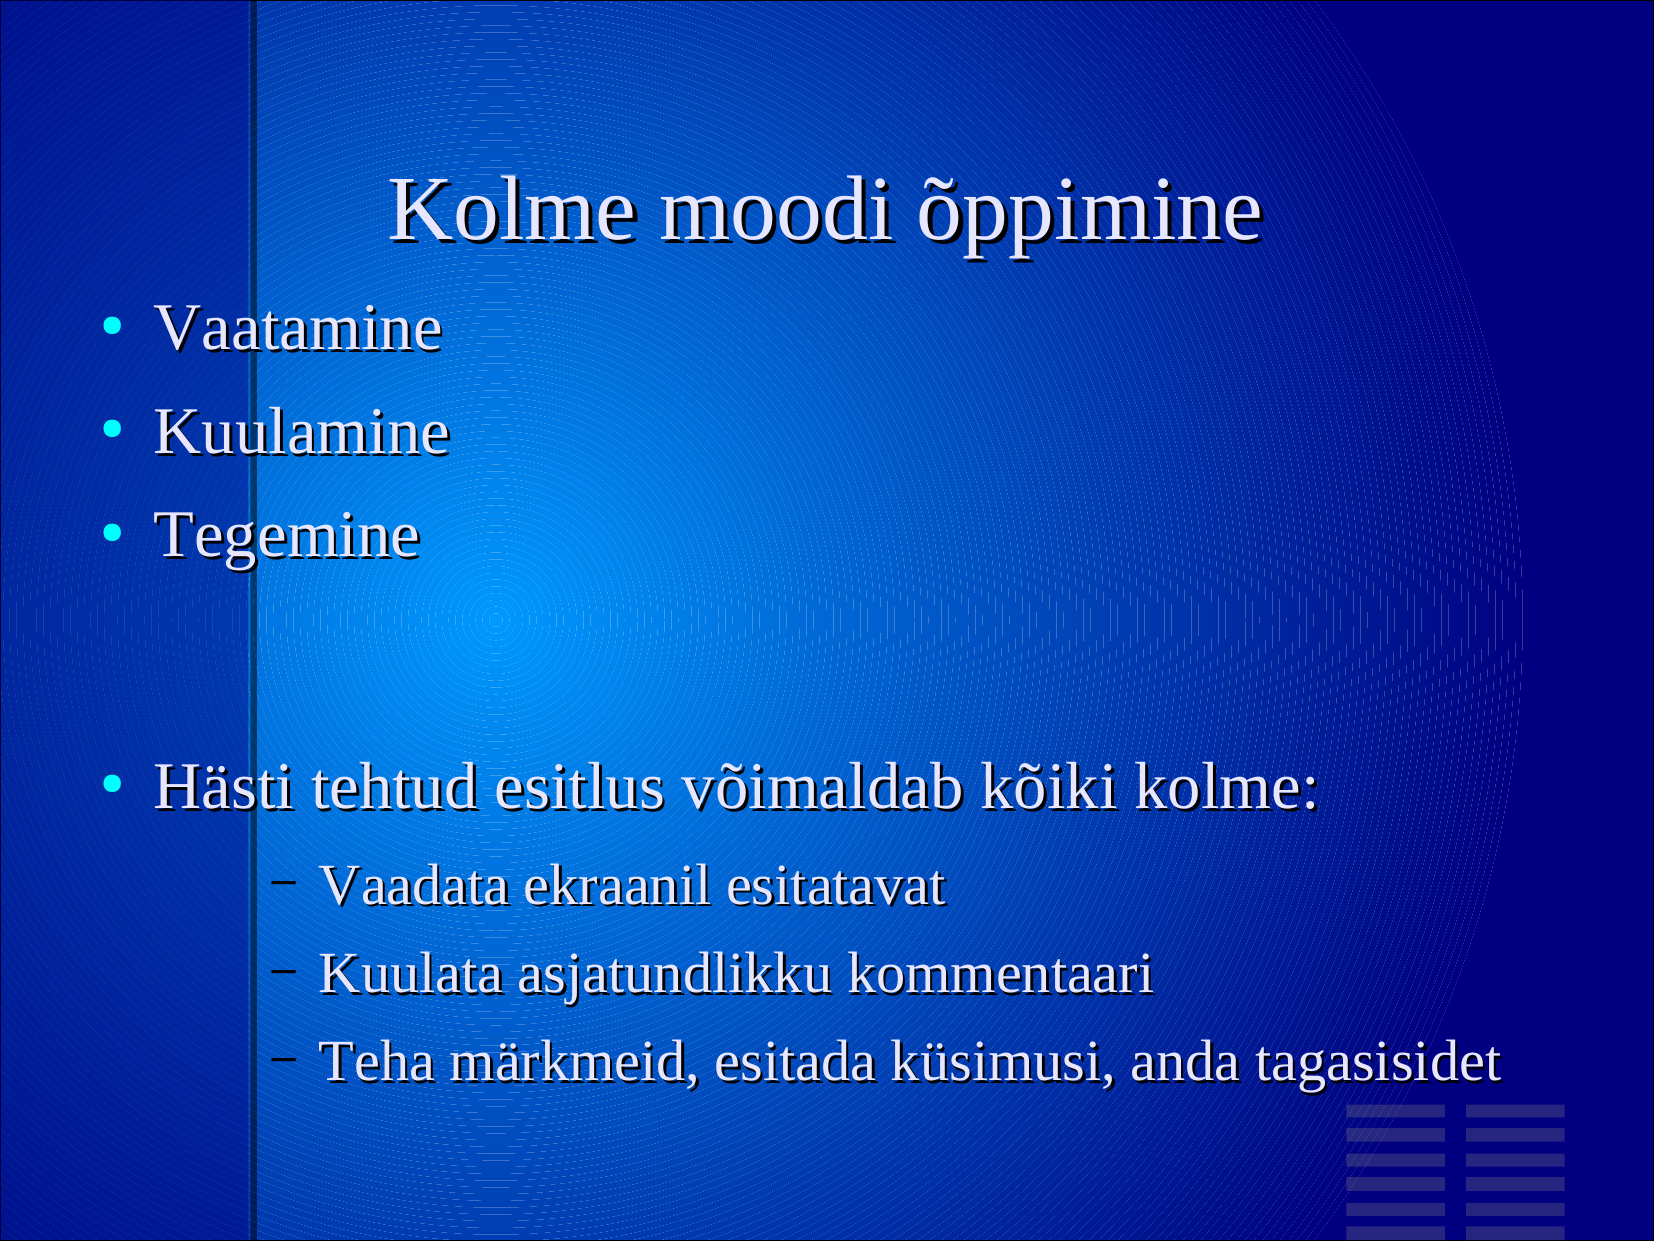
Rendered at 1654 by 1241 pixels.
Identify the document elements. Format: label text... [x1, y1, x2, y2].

list Vaatamine Kuulamine Tegemine Hästi tehtud esitlus võimaldab kõiki kolme: Vaadata ekraanil esitatavat Kuulata asjatundlikku kommentaari Teha märkmeid, esitada küsimusi, anda tagasisidet [82, 290, 1571, 1094]
title Kolme moodi õppimine [119, 104, 1533, 290]
